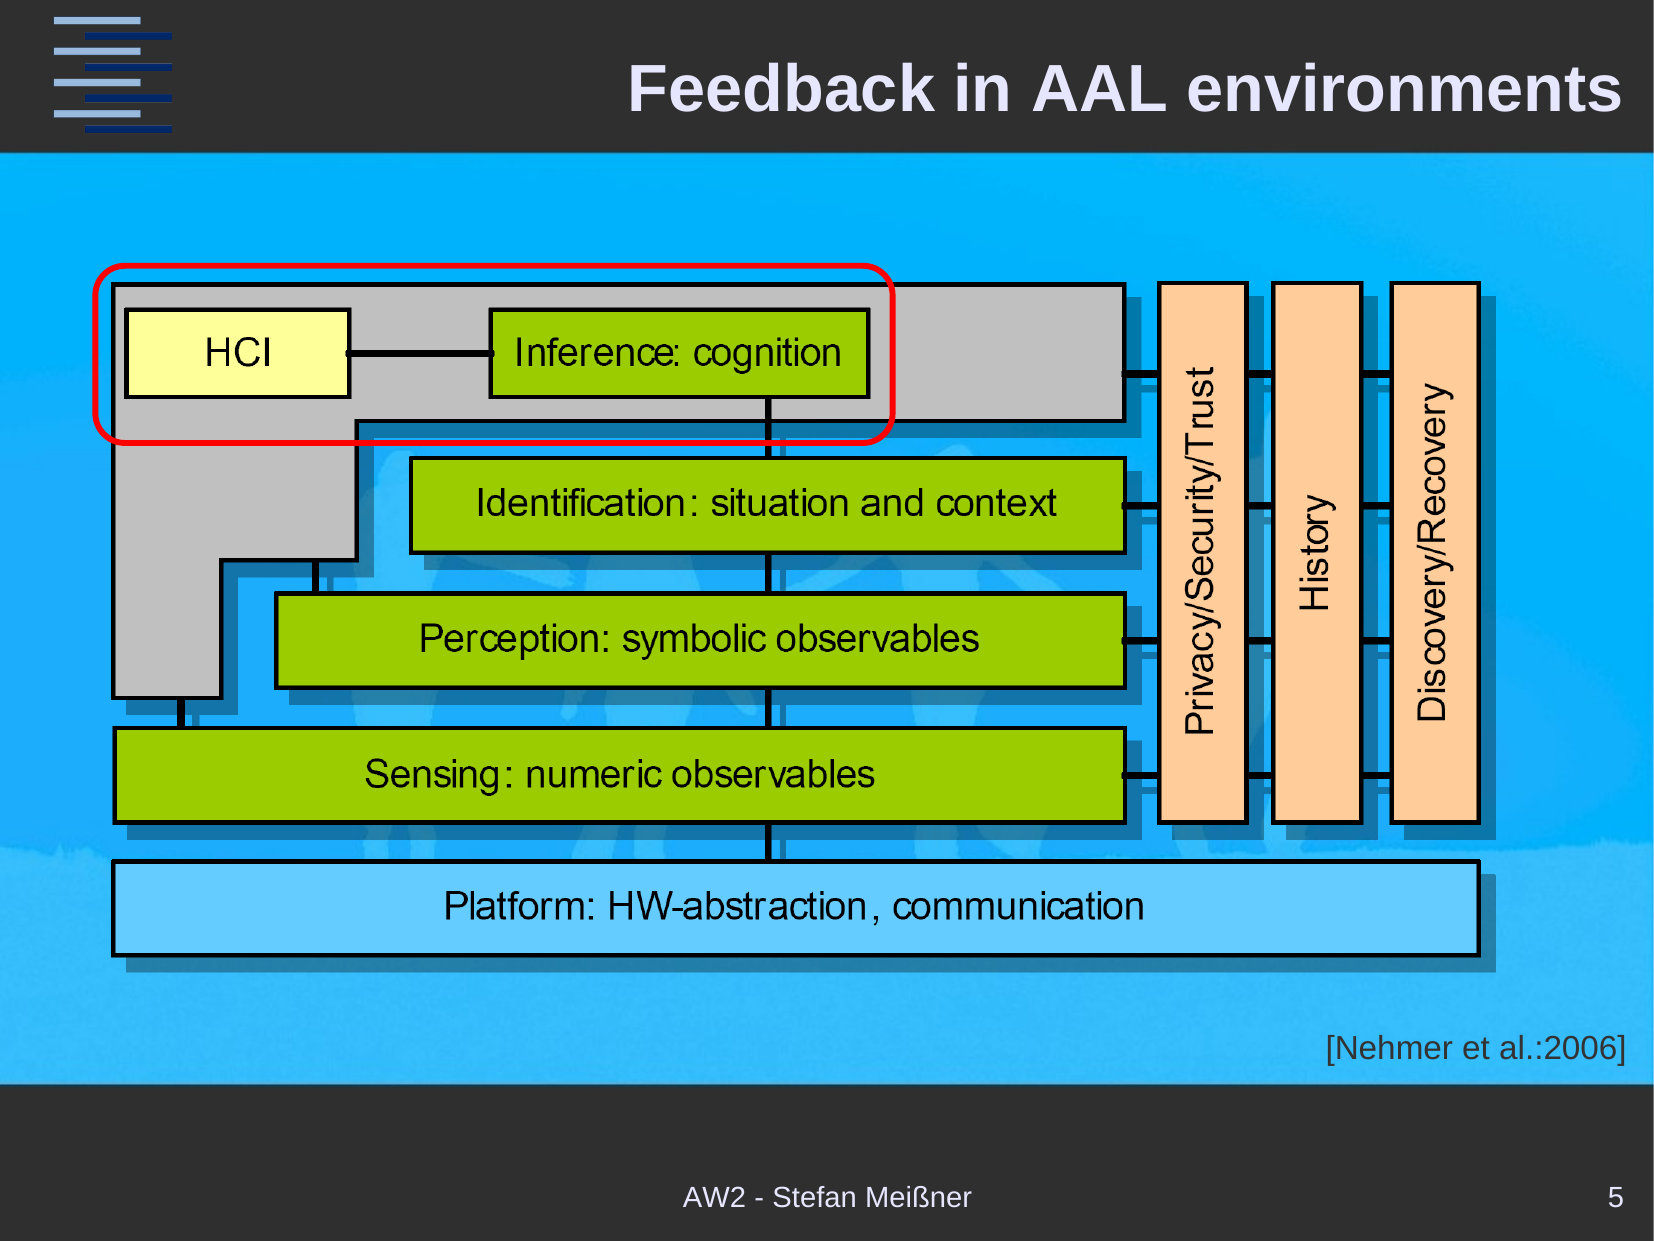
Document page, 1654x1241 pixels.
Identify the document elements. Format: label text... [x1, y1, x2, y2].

picture [0, 0, 1654, 272]
picture [0, 282, 1654, 1241]
text_box [Nehmer et al.:2006] [1110, 1022, 1642, 1075]
picture [101, 283, 889, 440]
picture [1555, 223, 1561, 230]
title Feedback in AAL environments [29, 29, 1625, 148]
